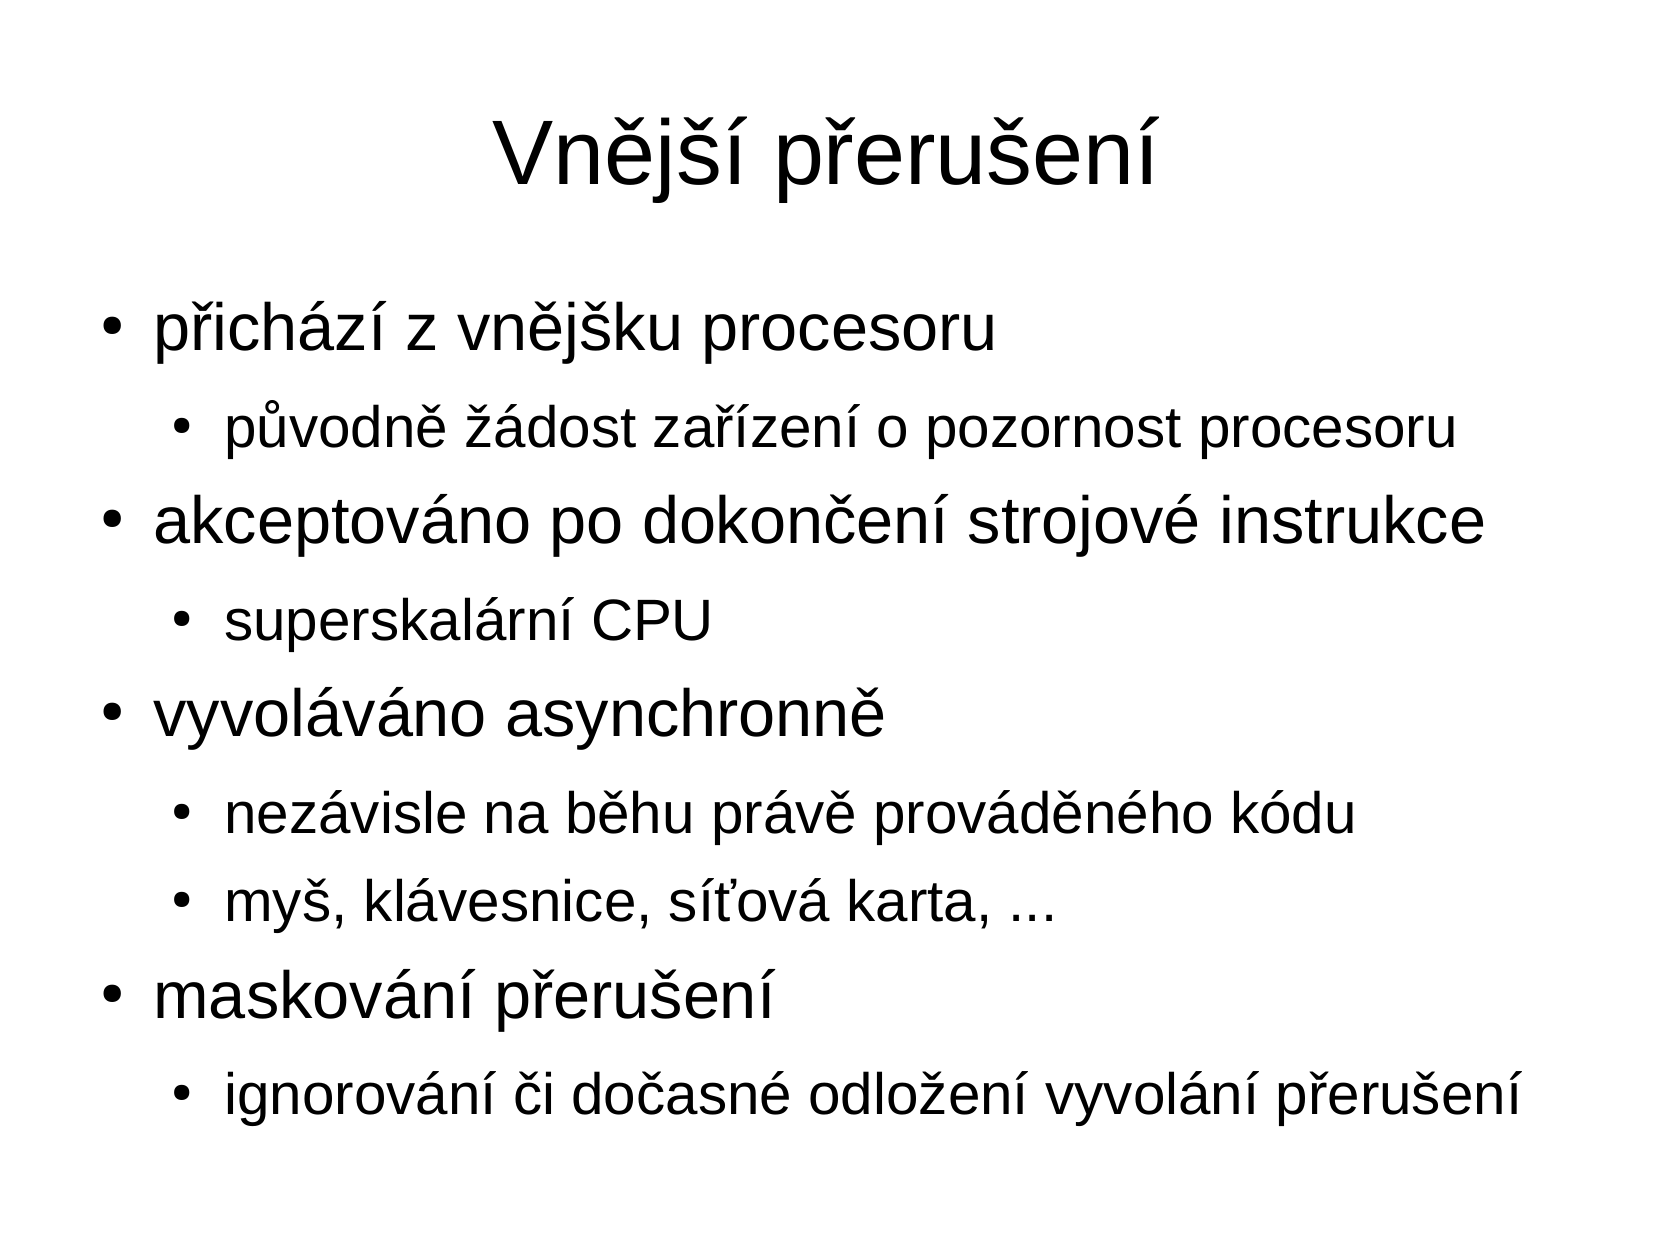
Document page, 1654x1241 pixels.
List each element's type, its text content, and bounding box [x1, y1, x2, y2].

list přichází z vnějšku procesoru původně žádost zařízení o pozornost procesoru akceptováno po dokončení strojové instrukce superskalární CPU vyvoláváno asynchronně nezávisle na běhu právě prováděného kódu myš, klávesnice, síťová karta, ... maskování přerušení ignorování či dočasné odložení vyvolání přerušení [82, 290, 1571, 1126]
title Vnější přerušení [82, 56, 1571, 250]
